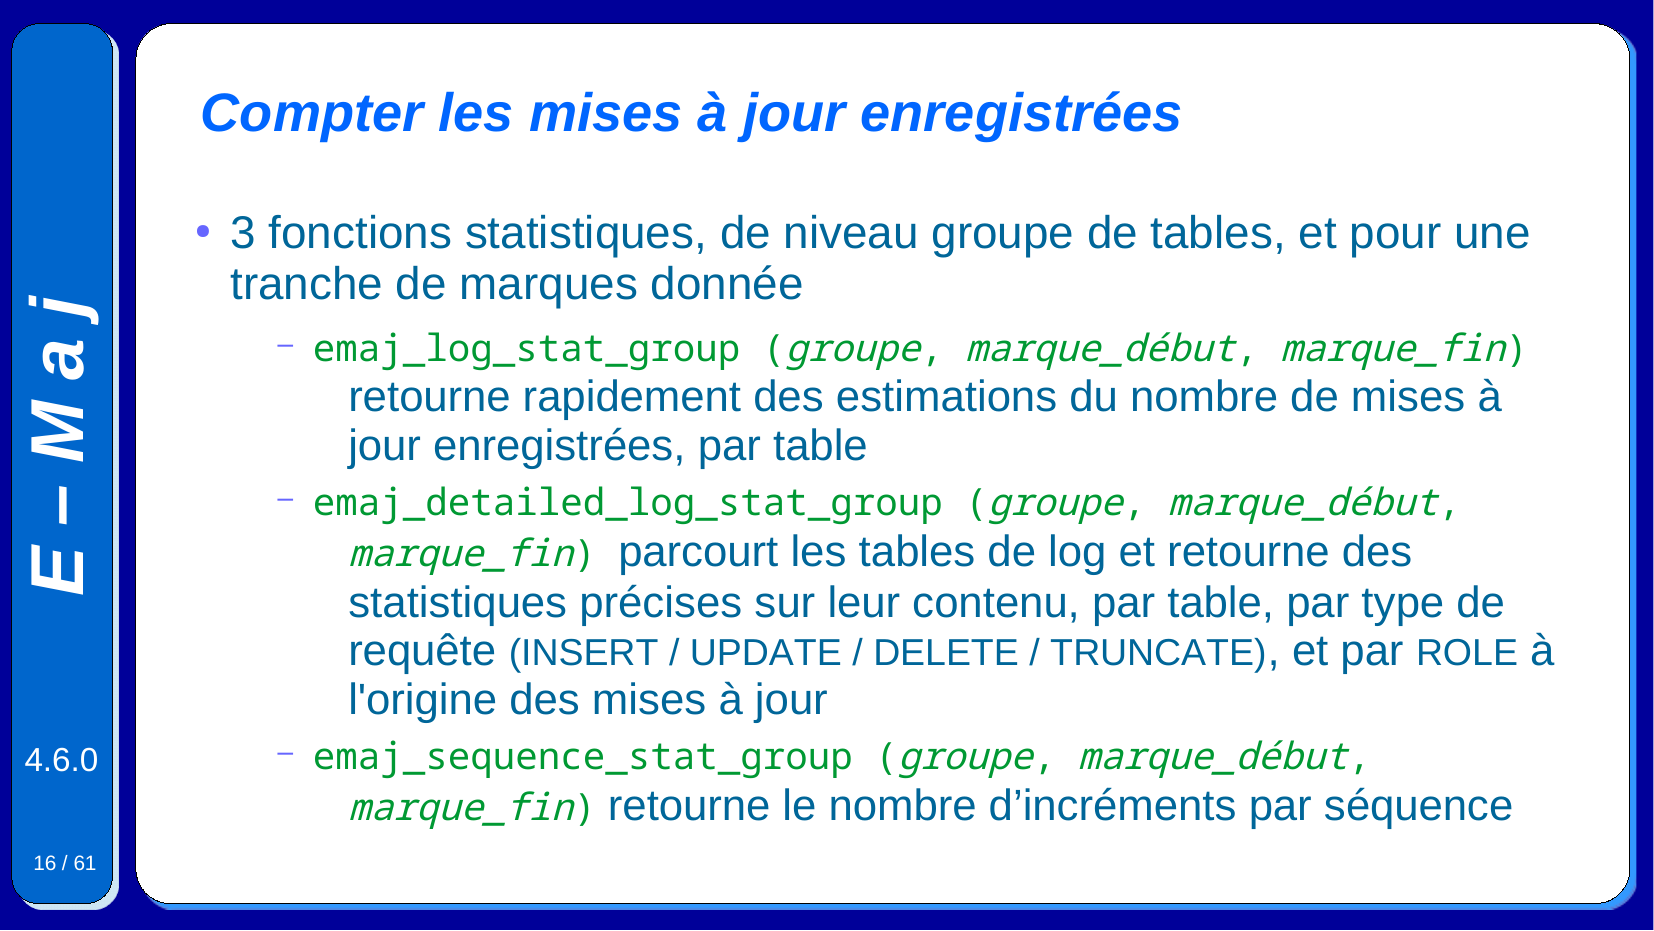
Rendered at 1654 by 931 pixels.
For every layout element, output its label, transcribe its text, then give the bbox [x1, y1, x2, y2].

list 3 fonctions statistiques, de niveau groupe de tables, et pour une tranche de marques donnée emaj_log_stat_group (groupe, marque_début, marque_fin) retourne rapidement des estimations du nombre de mises à jour enregistrées, par table emaj_detailed_log_stat_group (groupe, marque_début, marque_fin) parcourt les tables de log et retourne des statistiques précises sur leur contenu, par table, par type de requête (INSERT / UPDATE / DELETE / TRUNCATE), et par ROLE à l'origine des mises à jour emaj_sequence_stat_group (groupe, marque_début, marque_fin) retourne le nombre d’incréments par séquence [177, 206, 1587, 889]
title Compter les mises à jour enregistrées [200, 34, 1575, 191]
